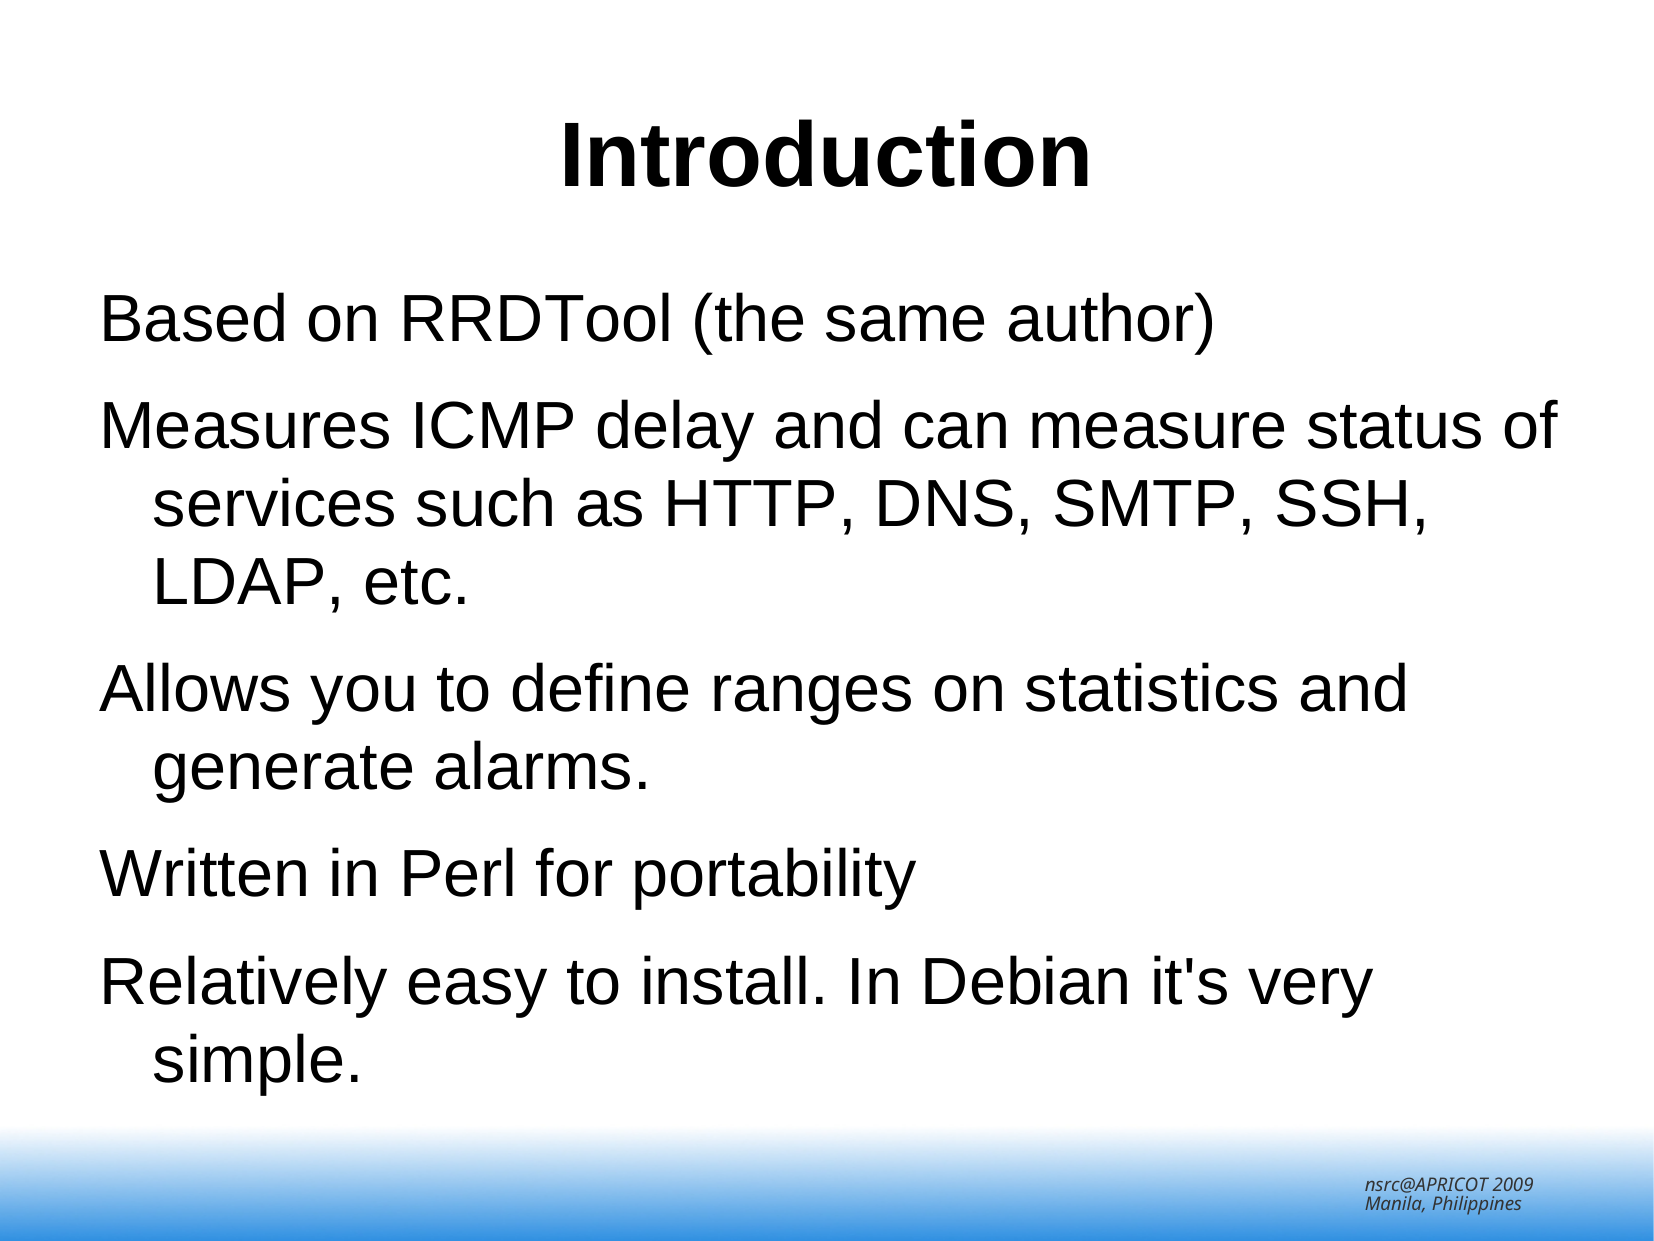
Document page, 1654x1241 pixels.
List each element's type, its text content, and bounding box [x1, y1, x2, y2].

list Based on RRDTool (the same author) Measures ICMP delay and can measure status of services such as HTTP, DNS, SMTP, SSH, LDAP, etc. Allows you to define ranges on statistics and generate alarms. Written in Perl for portability Relatively easy to install. In Debian it's very simple. [82, 278, 1571, 1097]
picture [0, 1124, 1654, 1241]
title Introduction [82, 49, 1571, 257]
